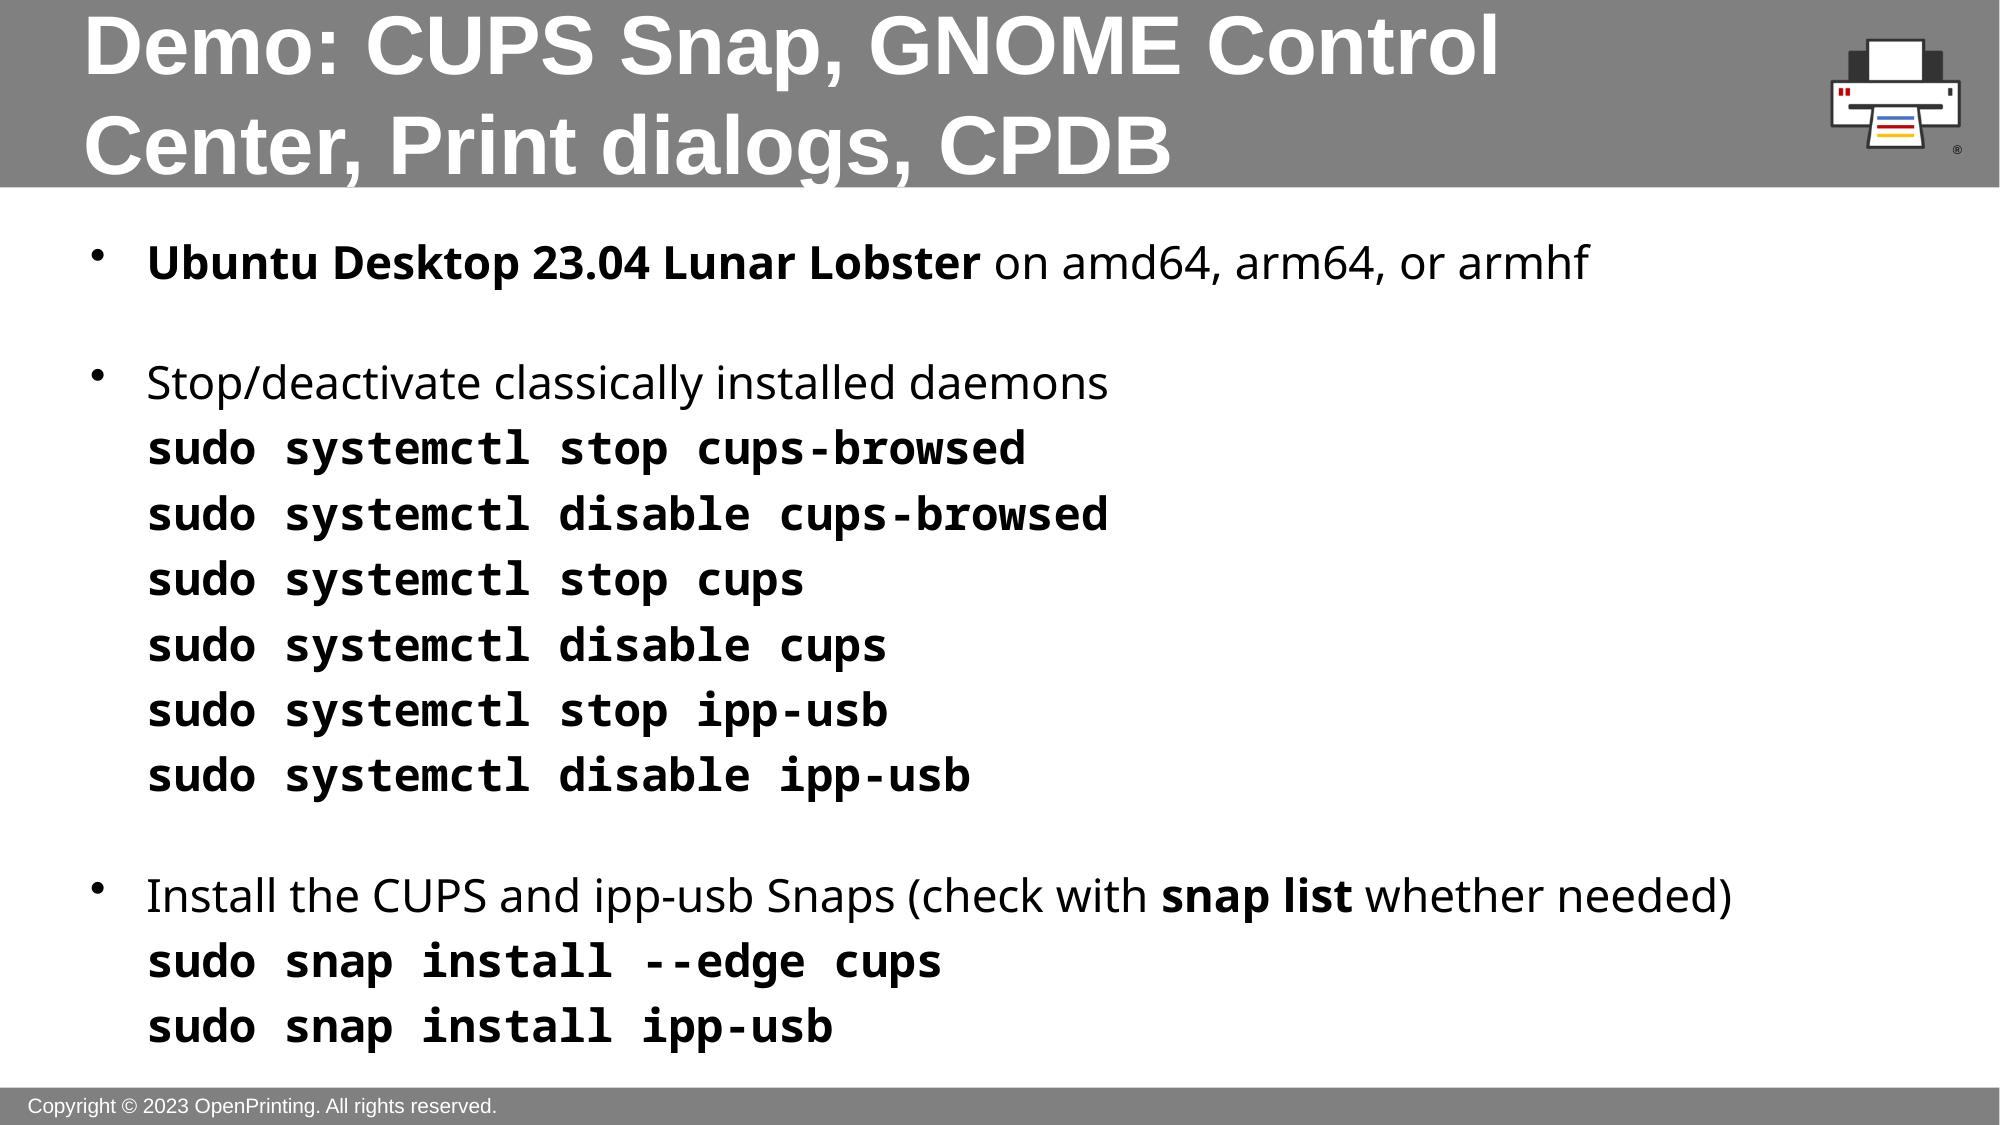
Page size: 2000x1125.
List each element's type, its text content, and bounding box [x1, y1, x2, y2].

title Demo: CUPS Snap, GNOME Control Center, Print dialogs, CPDB [75, 7, 1786, 175]
picture [1825, 33, 1966, 154]
list Ubuntu Desktop 23.04 Lunar Lobster on amd64, arm64, or armhf Stop/deactivate classically installed daemons sudo systemctl stop cups-browsed sudo systemctl disable cups-browsed sudo systemctl stop cups sudo systemctl disable cups sudo systemctl stop ipp-usb sudo systemctl disable ipp-usb Install the CUPS and ipp-usb Snaps (check with snap list whether needed) sudo snap install --edge cups sudo snap install ipp-usb [75, 224, 1936, 1067]
